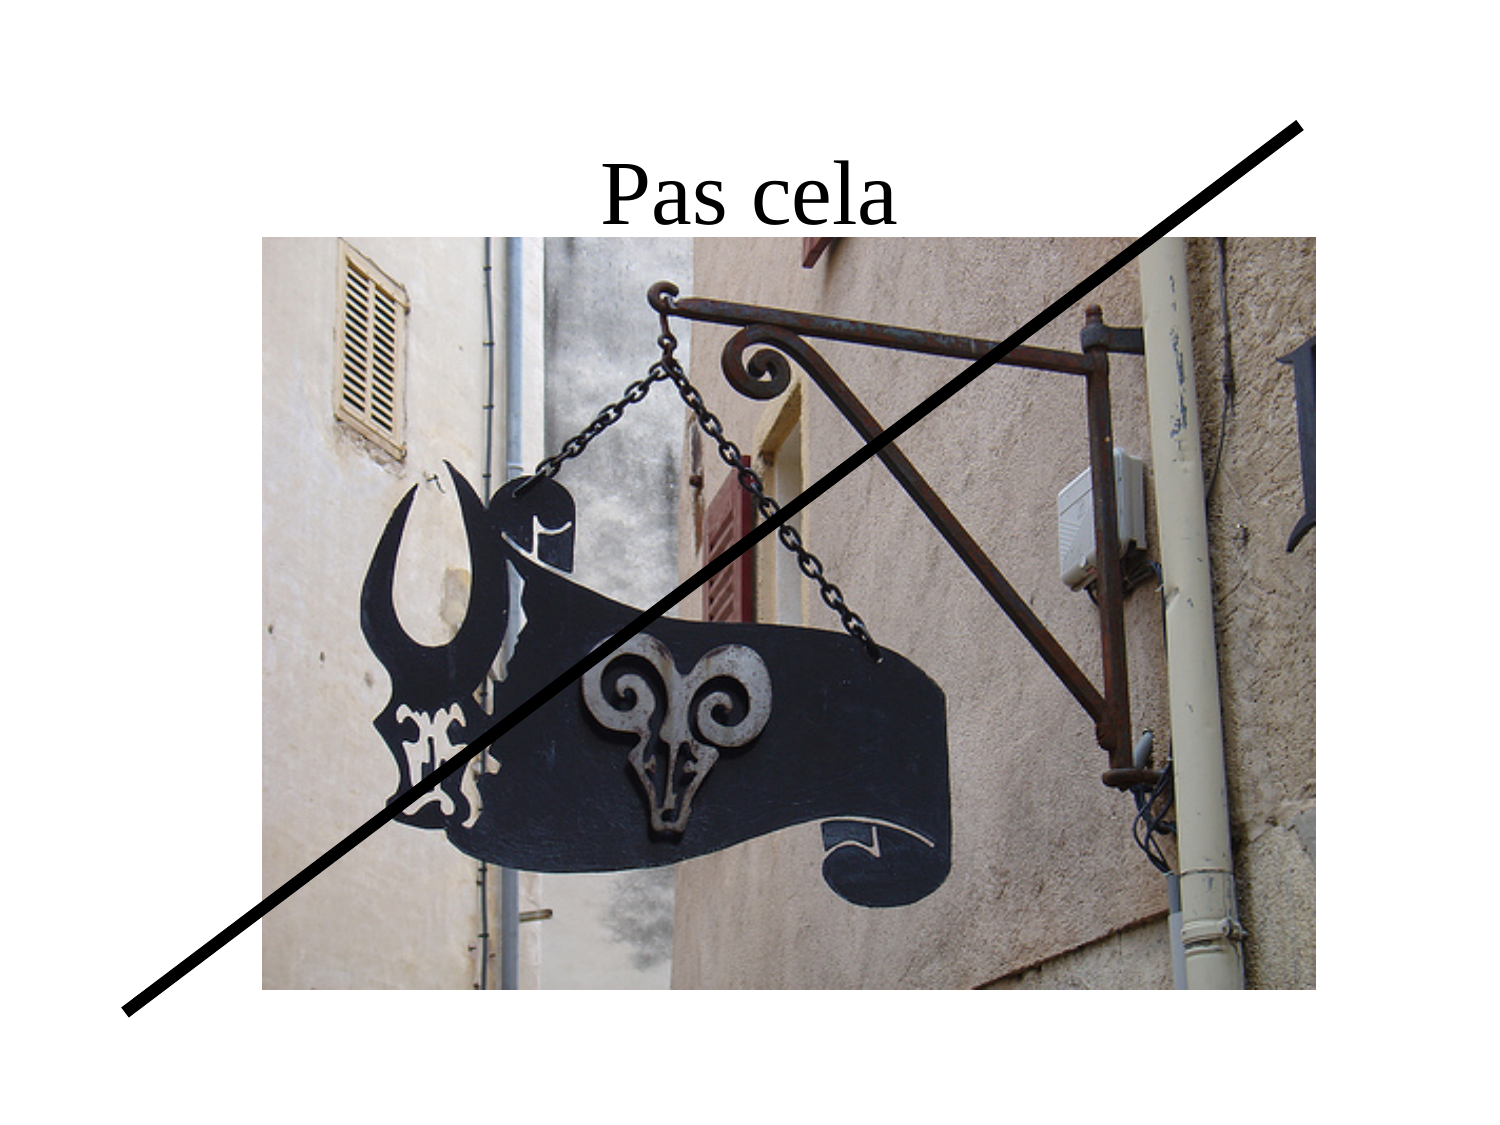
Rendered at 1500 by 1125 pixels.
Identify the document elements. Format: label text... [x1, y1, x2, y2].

picture [262, 288, 1072, 900]
picture [262, 288, 1316, 990]
title Pas cela [112, 99, 1388, 288]
